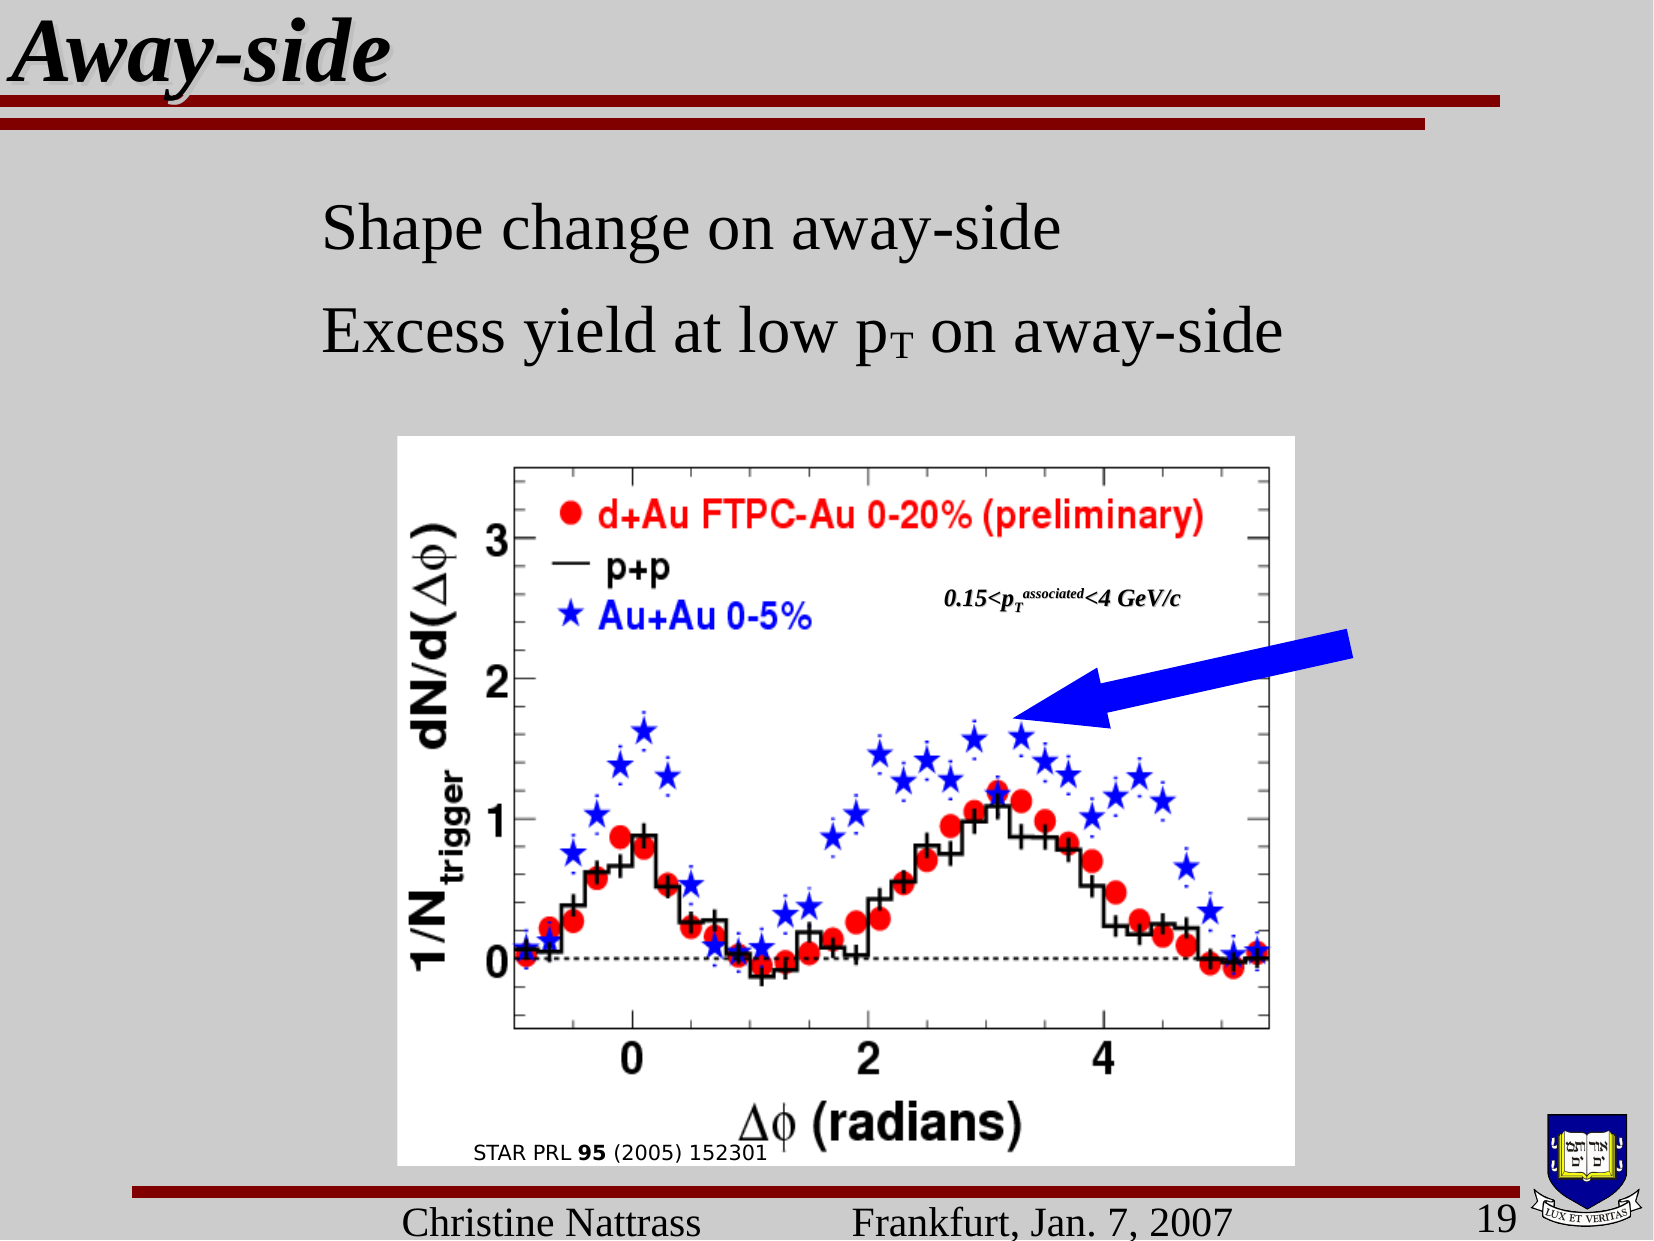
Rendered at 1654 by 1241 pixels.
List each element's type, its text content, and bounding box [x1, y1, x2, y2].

picture [397, 436, 1295, 1166]
text_box 0.15<pTassociated<4 GeV/c [928, 576, 1197, 624]
list Shape change on away-side Excess yield at low pT on away-side [303, 189, 1613, 994]
picture [1530, 1114, 1643, 1227]
text_box STAR PRL 95 (2005) 152301 [458, 1133, 784, 1173]
title Away-side [11, 0, 1512, 154]
